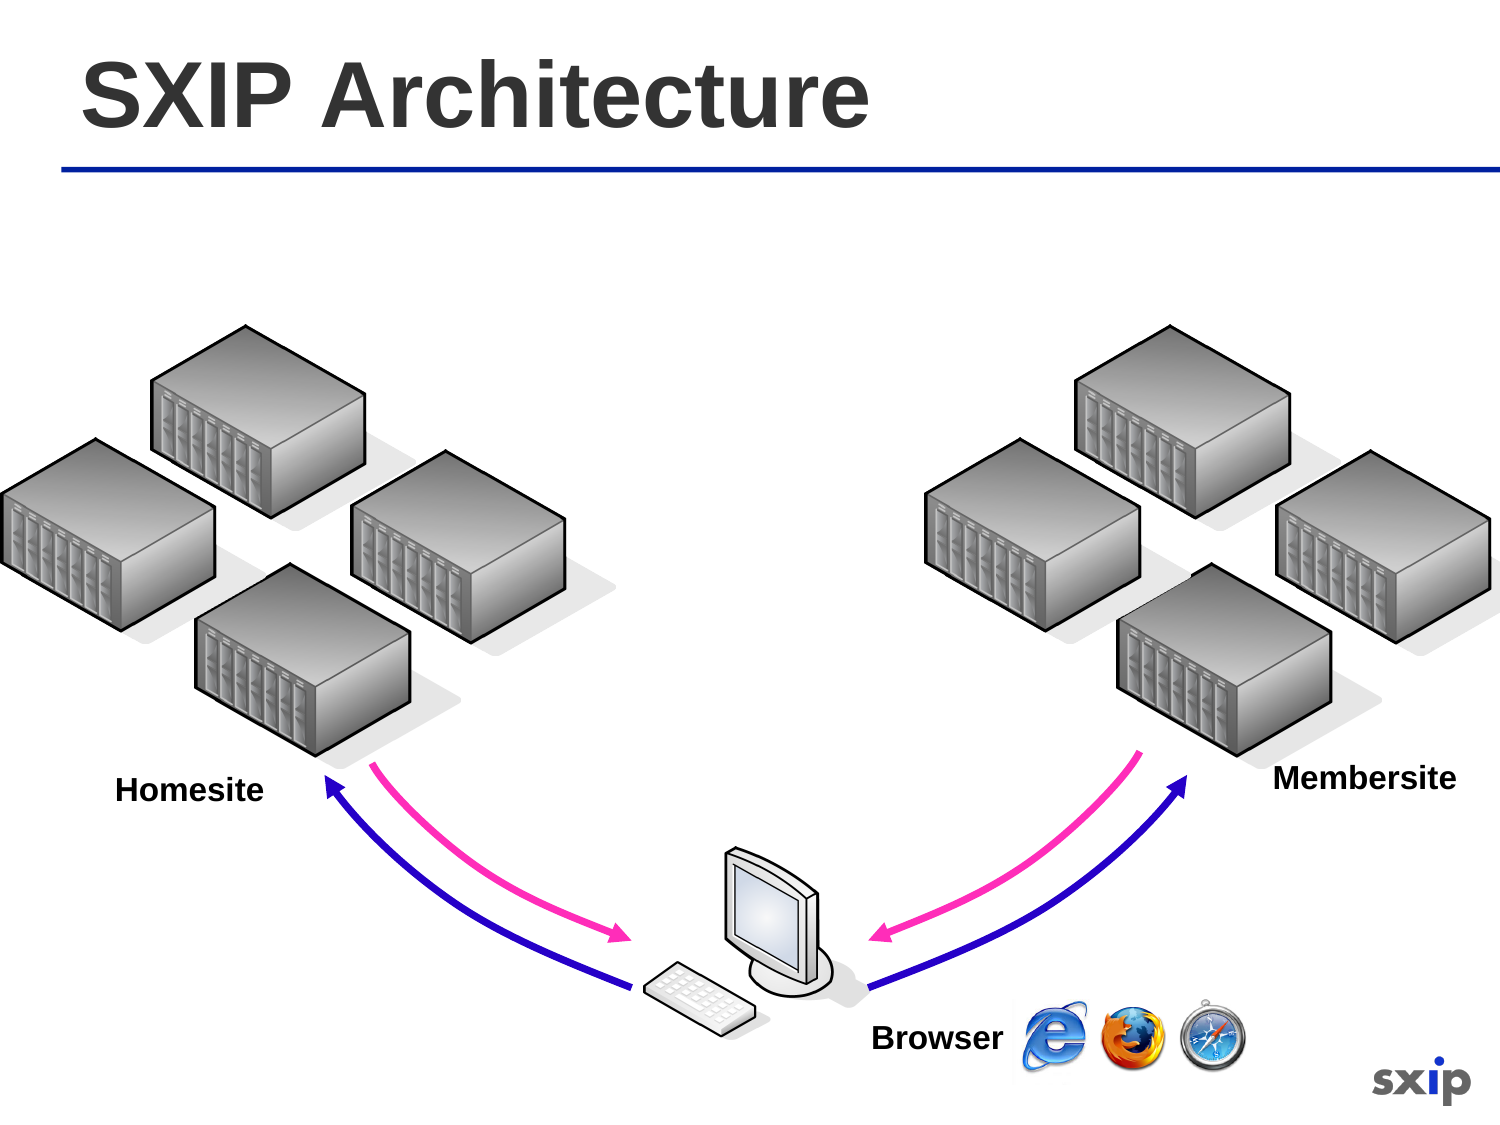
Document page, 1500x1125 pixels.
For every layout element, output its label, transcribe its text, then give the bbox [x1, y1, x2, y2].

picture [1100, 1006, 1166, 1072]
picture [924, 324, 1500, 769]
picture [1012, 999, 1097, 1085]
picture [1175, 999, 1251, 1075]
picture [1372, 1056, 1471, 1106]
picture [0, 324, 616, 769]
text_box Browser [856, 1011, 1012, 1064]
picture [643, 846, 871, 1040]
text_box Homesite [100, 763, 280, 816]
text_box Membersite [1257, 751, 1473, 805]
title SXIP Architecture [61, 21, 1495, 169]
